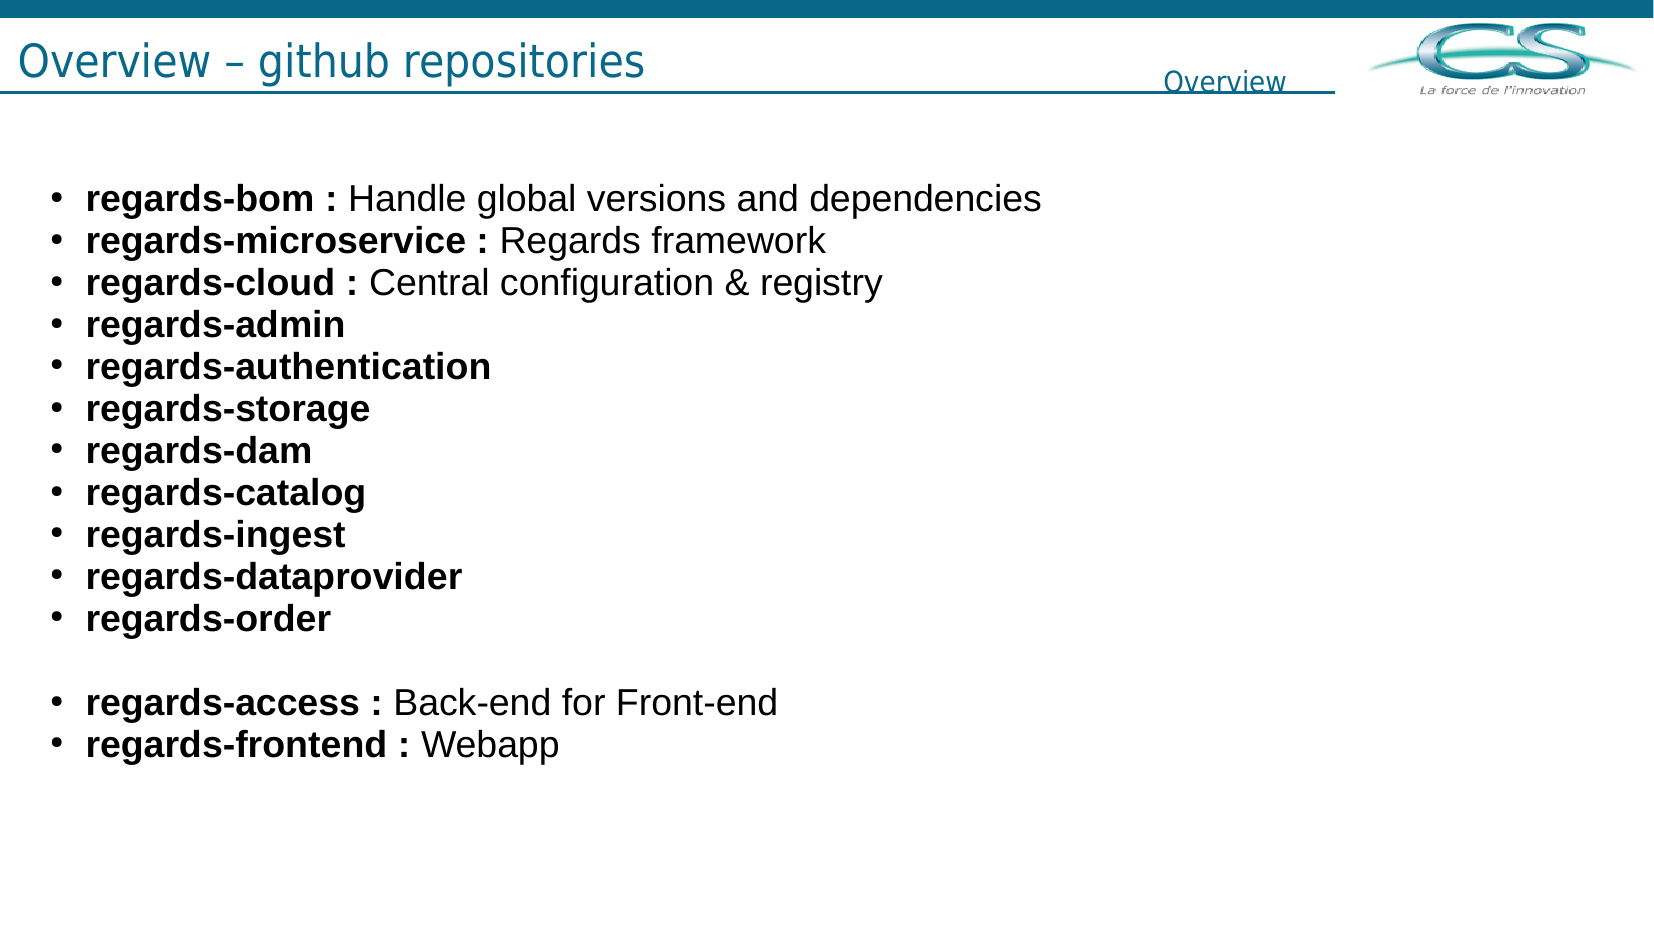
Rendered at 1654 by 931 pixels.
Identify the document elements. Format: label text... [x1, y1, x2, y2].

text_box Overview [1151, 53, 1347, 127]
title Overview – github repositories [17, 34, 1368, 88]
text_box regards-bom : Handle global versions and dependencies regards-microservice : Regards framework regards-cloud : Central configuration & registry regards-admin regards-authentication regards-storage regards-dam regards-catalog regards-ingest regards-dataprovider regards-order regards-access : Back-end for Front-end regards-frontend : Webapp [35, 127, 1536, 773]
picture [1368, 21, 1642, 96]
subtitle [17, 132, 1630, 913]
